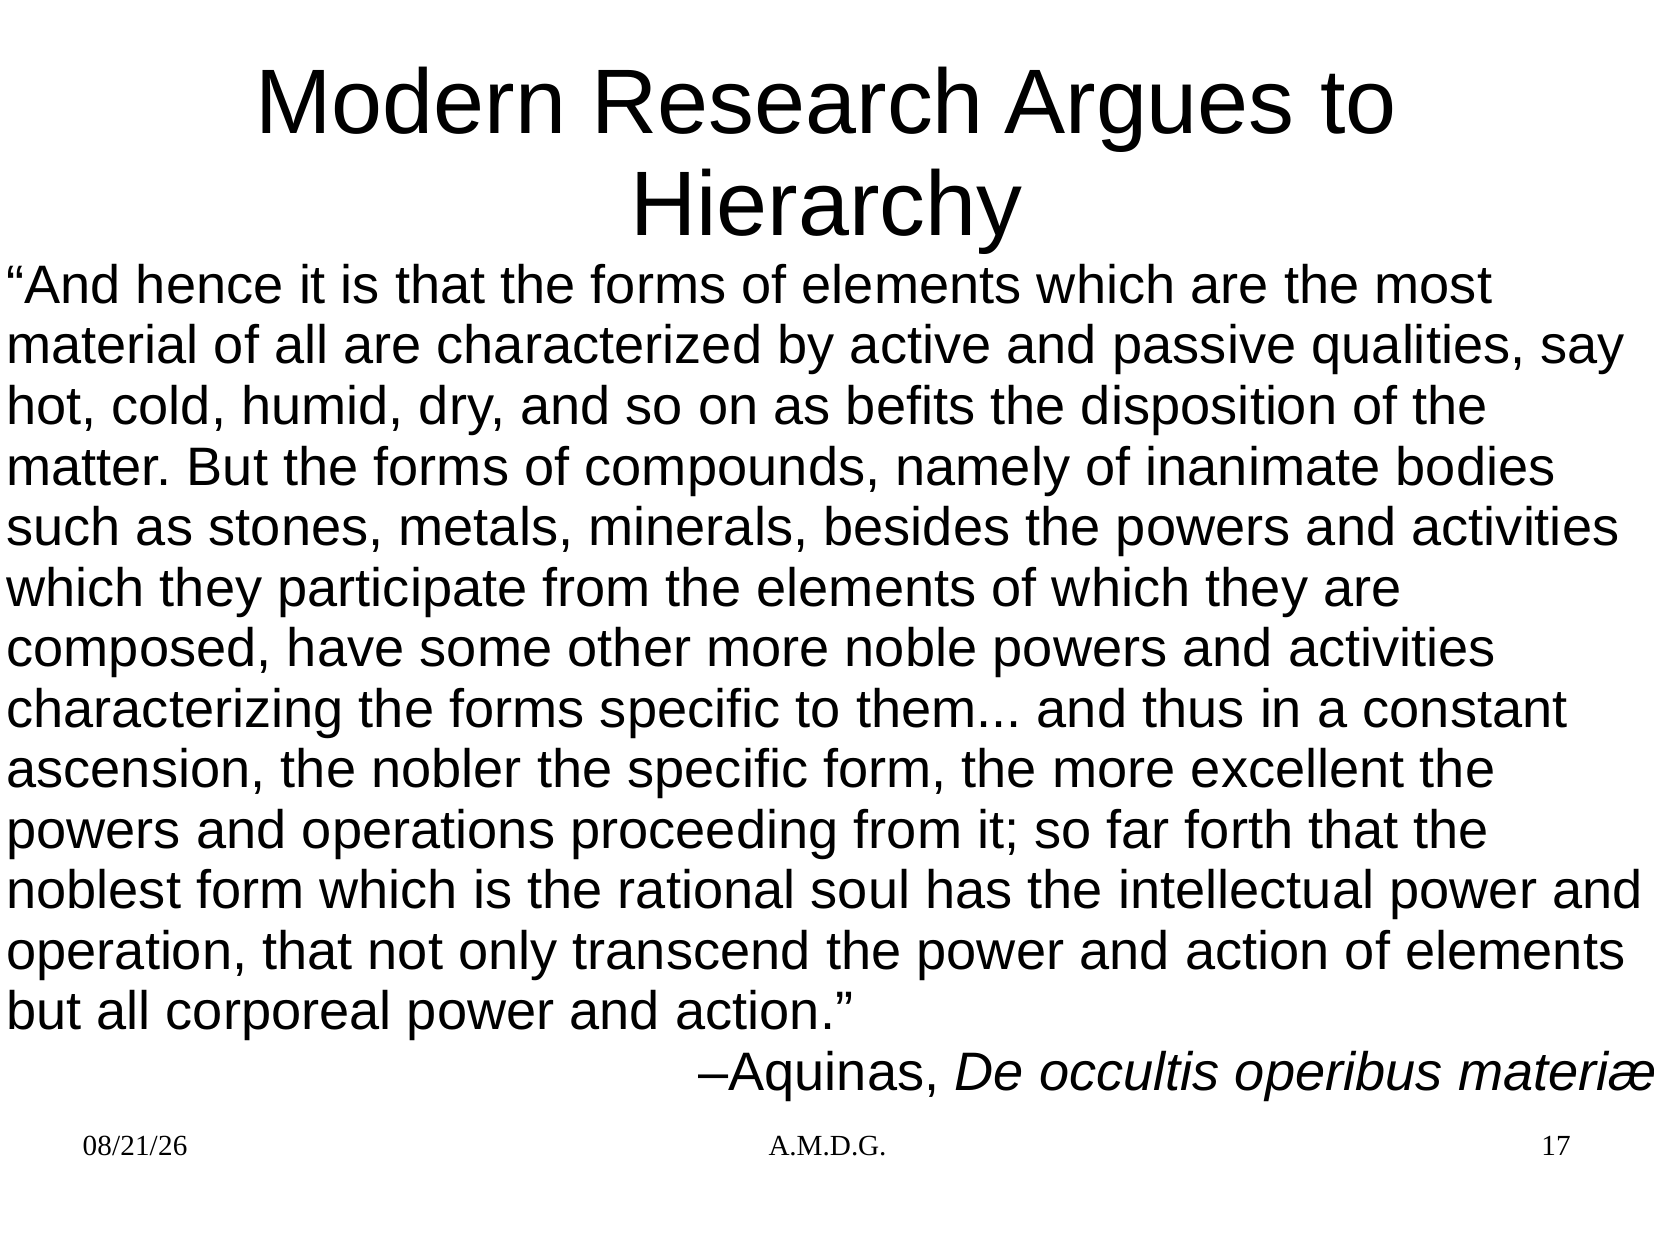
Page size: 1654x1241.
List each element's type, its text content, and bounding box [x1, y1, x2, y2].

title Modern Research Argues to Hierarchy [82, 49, 1571, 247]
text_box “And hence it is that the forms of elements which are the most material of all are characterized by active and passive qualities, say hot, cold, humid, dry, and so on as befits the disposition of the matter. But the forms of compounds, namely of inanimate bodies such as stones, metals, minerals, besides the powers and activities which they participate from the elements of which they are composed, have some other more noble powers and activities characterizing the forms specific to them... and thus in a constant ascension, the nobler the specific form, the more excellent the powers and operations proceeding from it; so far forth that the noblest form which is the rational soul has the intellectual power and operation, that not only transcend the power and action of elements but all corporeal power and action.” –Aquinas, De occultis operibus materiæ [0, 247, 1654, 1110]
